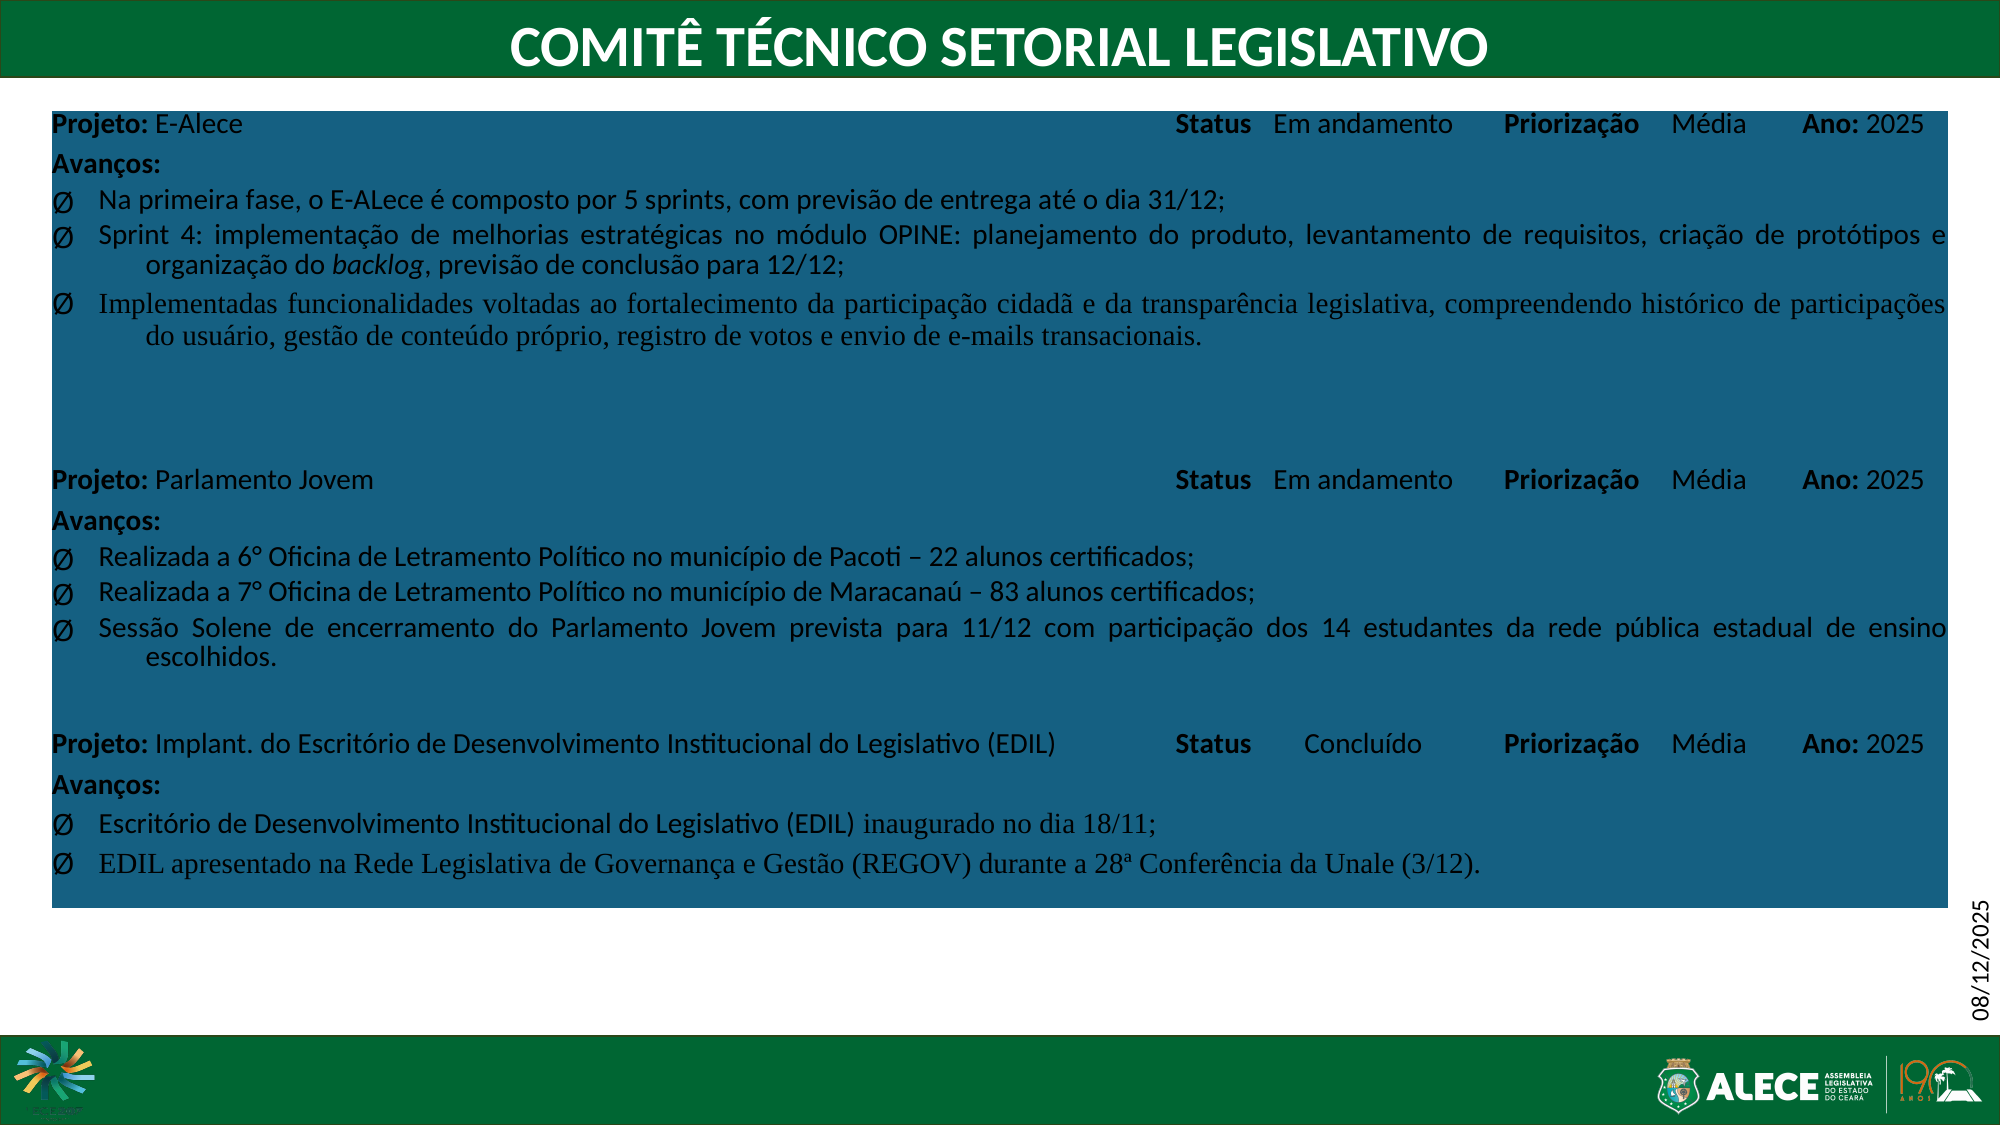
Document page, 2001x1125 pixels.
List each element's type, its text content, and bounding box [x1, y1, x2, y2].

text_box [0, 1036, 1625, 1125]
table_cell Avanços: Realizada a 6° Oficina de Letramento Político no município de Pacoti – 22 alunos certificados; Realizada a 7° Oficina de Letramento Político no município de Maracanaú – 83 alunos certificados; Sessão Solene de encerramento do Parlamento Jovem prevista para 11/12 com participação dos 14 estudantes da rede pública estadual de ensino escolhidos. [52, 508, 1948, 732]
table_cell Em andamento [1252, 468, 1475, 508]
table_header Priorização [1475, 111, 1639, 152]
table_cell Concluído [1252, 732, 1475, 772]
table_cell Status [1120, 468, 1252, 508]
table_cell Priorização [1475, 732, 1639, 772]
table_cell Avanços: Na primeira fase, o E-ALece é composto por 5 sprints, com previsão de entrega até o dia 31/12; Sprint 4: implementação de melhorias estratégicas no módulo OPINE: planejamento do produto, levantamento de requisitos, criação de protótipos e organização do backlog, previsão de conclusão para 12/12; Implementadas funcionalidades voltadas ao fortalecimento da participação cidadã e da transparência legislativa, compreendendo histórico de participações do usuário, gestão de conteúdo próprio, registro de votos e envio de e-mails transacionais. [52, 152, 1948, 468]
picture [1625, 982, 2000, 1125]
table_cell Ano: 2025 [1779, 732, 1948, 772]
table_cell Avanços: Escritório de Desenvolvimento Institucional do Legislativo (EDIL) inaugurado no dia 18/11; EDIL apresentado na Rede Legislativa de Governança e Gestão (REGOV) durante a 28ª Conferência da Unale (3/12). [52, 772, 1948, 908]
table_cell Projeto: Implant. do Escritório de Desenvolvimento Institucional do Legislativo (EDIL) [52, 732, 1120, 772]
table_header Status [1120, 111, 1252, 152]
table_header Média [1639, 111, 1779, 152]
table_header Ano: 2025 [1779, 111, 1948, 152]
table_cell Status [1120, 732, 1252, 772]
table_cell Média [1639, 732, 1779, 772]
text_box 08/12/2025 [1956, 883, 2000, 1037]
table_cell Priorização [1475, 468, 1639, 508]
table_cell Ano: 2025 [1779, 468, 1948, 508]
table_cell Projeto: Parlamento Jovem [52, 468, 1120, 508]
table_cell Média [1639, 468, 1779, 508]
table_header Projeto: E-Alece [52, 111, 1120, 152]
table_header Em andamento [1252, 111, 1475, 152]
text_box COMITÊ TÉCNICO SETORIAL LEGISLATIVO [0, 0, 2000, 77]
